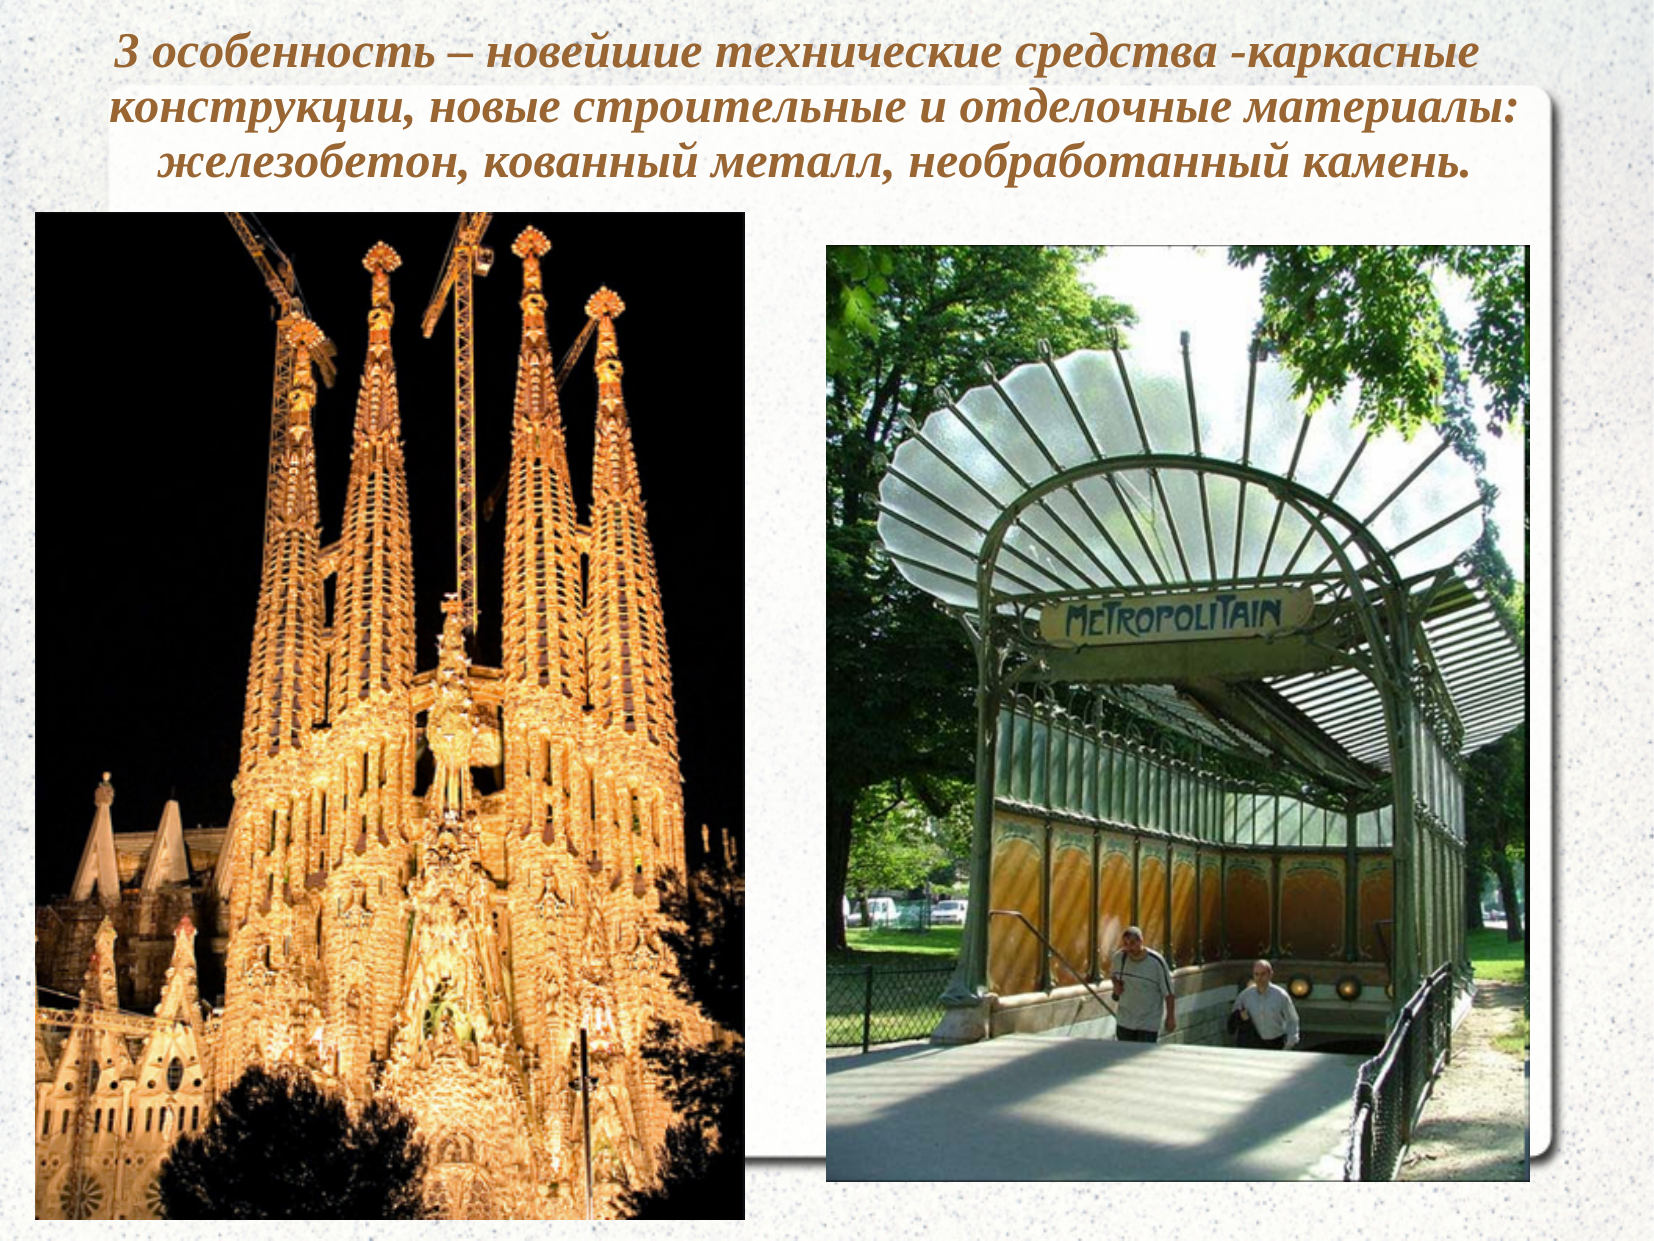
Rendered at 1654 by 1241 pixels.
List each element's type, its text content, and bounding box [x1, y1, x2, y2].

picture [0, 0, 1654, 1241]
title 3 особенность – новейшие технические средства -каркасные конструкции, новые строительные и отделочные материалы: железобетон, кованный металл, необработанный камень. [0, 0, 1630, 213]
